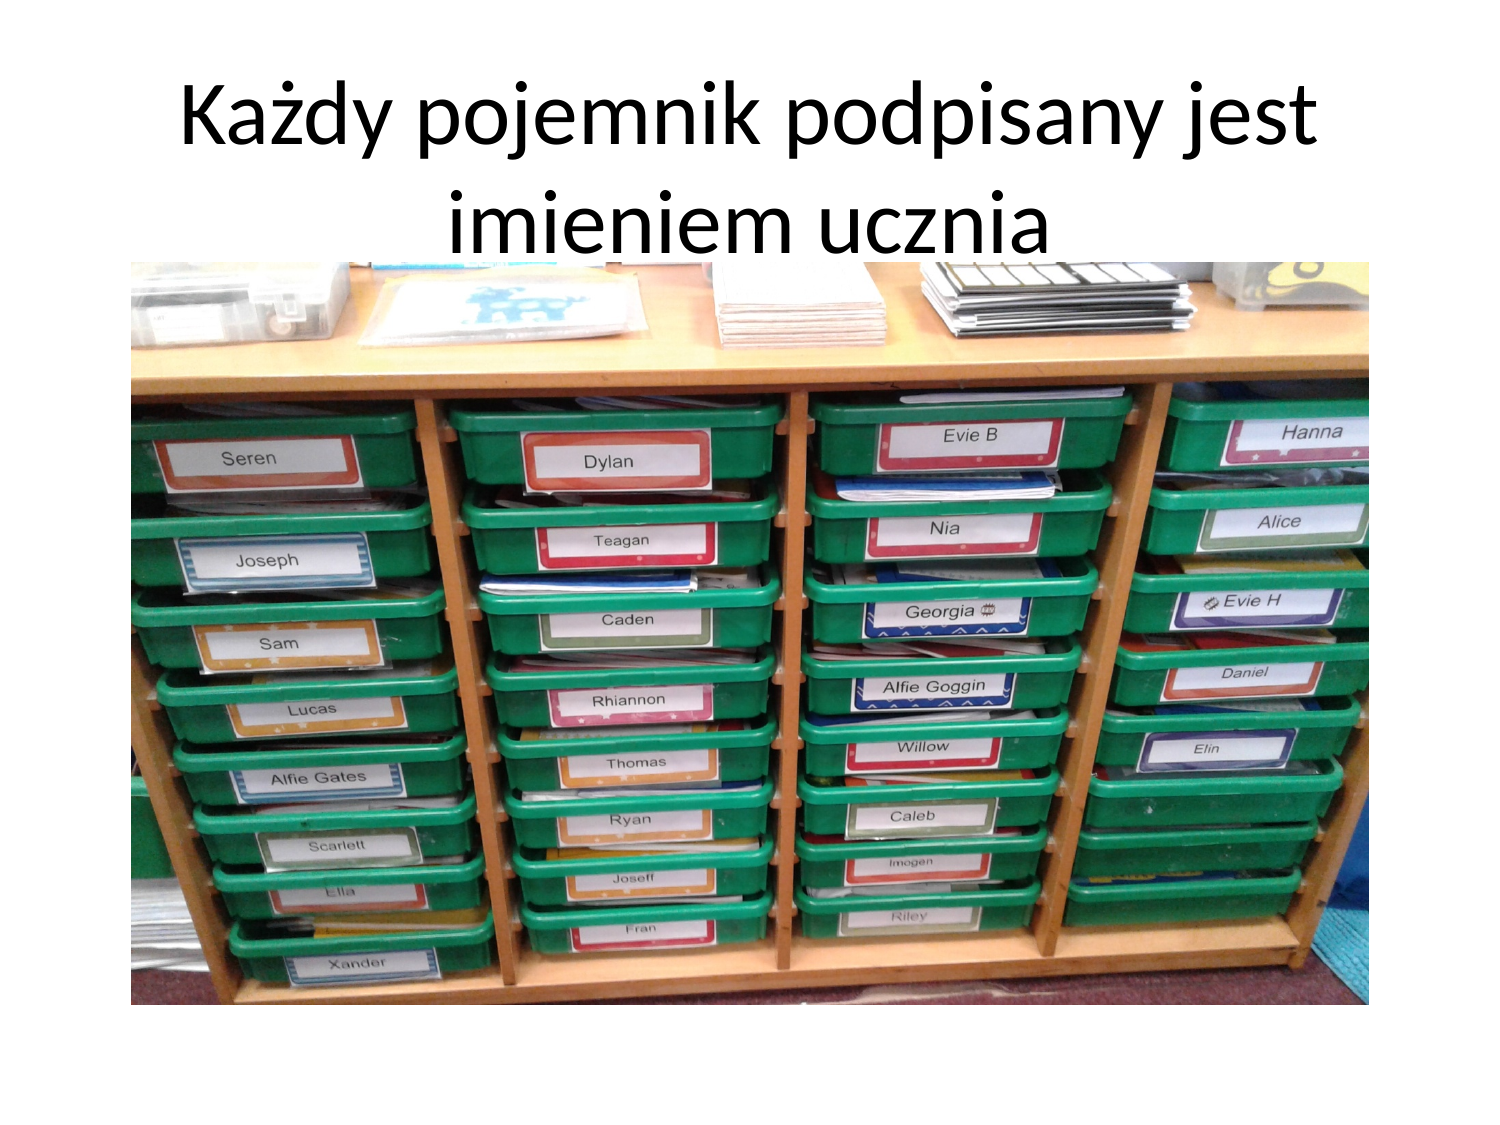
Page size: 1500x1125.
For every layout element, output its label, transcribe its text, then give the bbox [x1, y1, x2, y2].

picture [131, 262, 1369, 1005]
title Każdy pojemnik podpisany jest imieniem ucznia [75, 45, 1425, 233]
